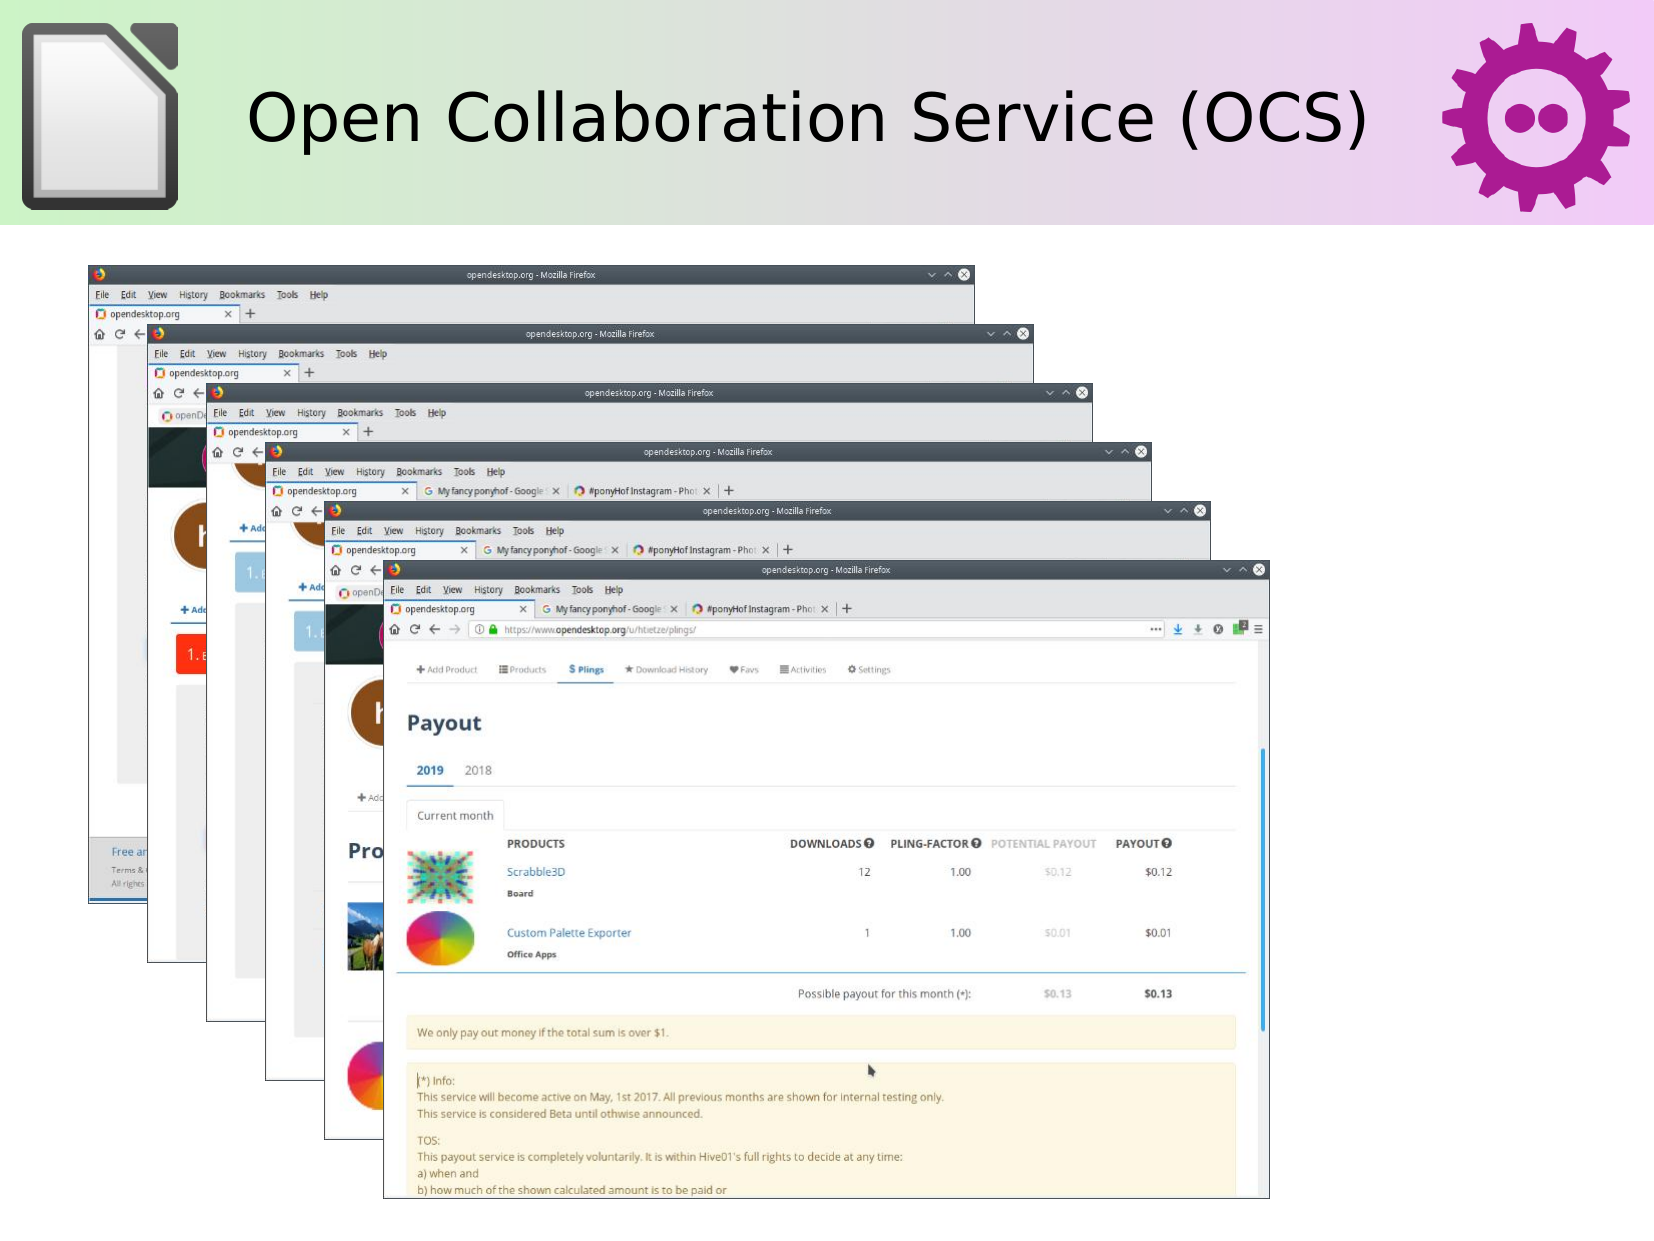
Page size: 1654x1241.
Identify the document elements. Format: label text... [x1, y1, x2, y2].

picture [22, 23, 178, 210]
title Open Collaboration Service (OCS) [212, 23, 1406, 213]
picture [88, 265, 1270, 1199]
picture [1442, 23, 1630, 212]
